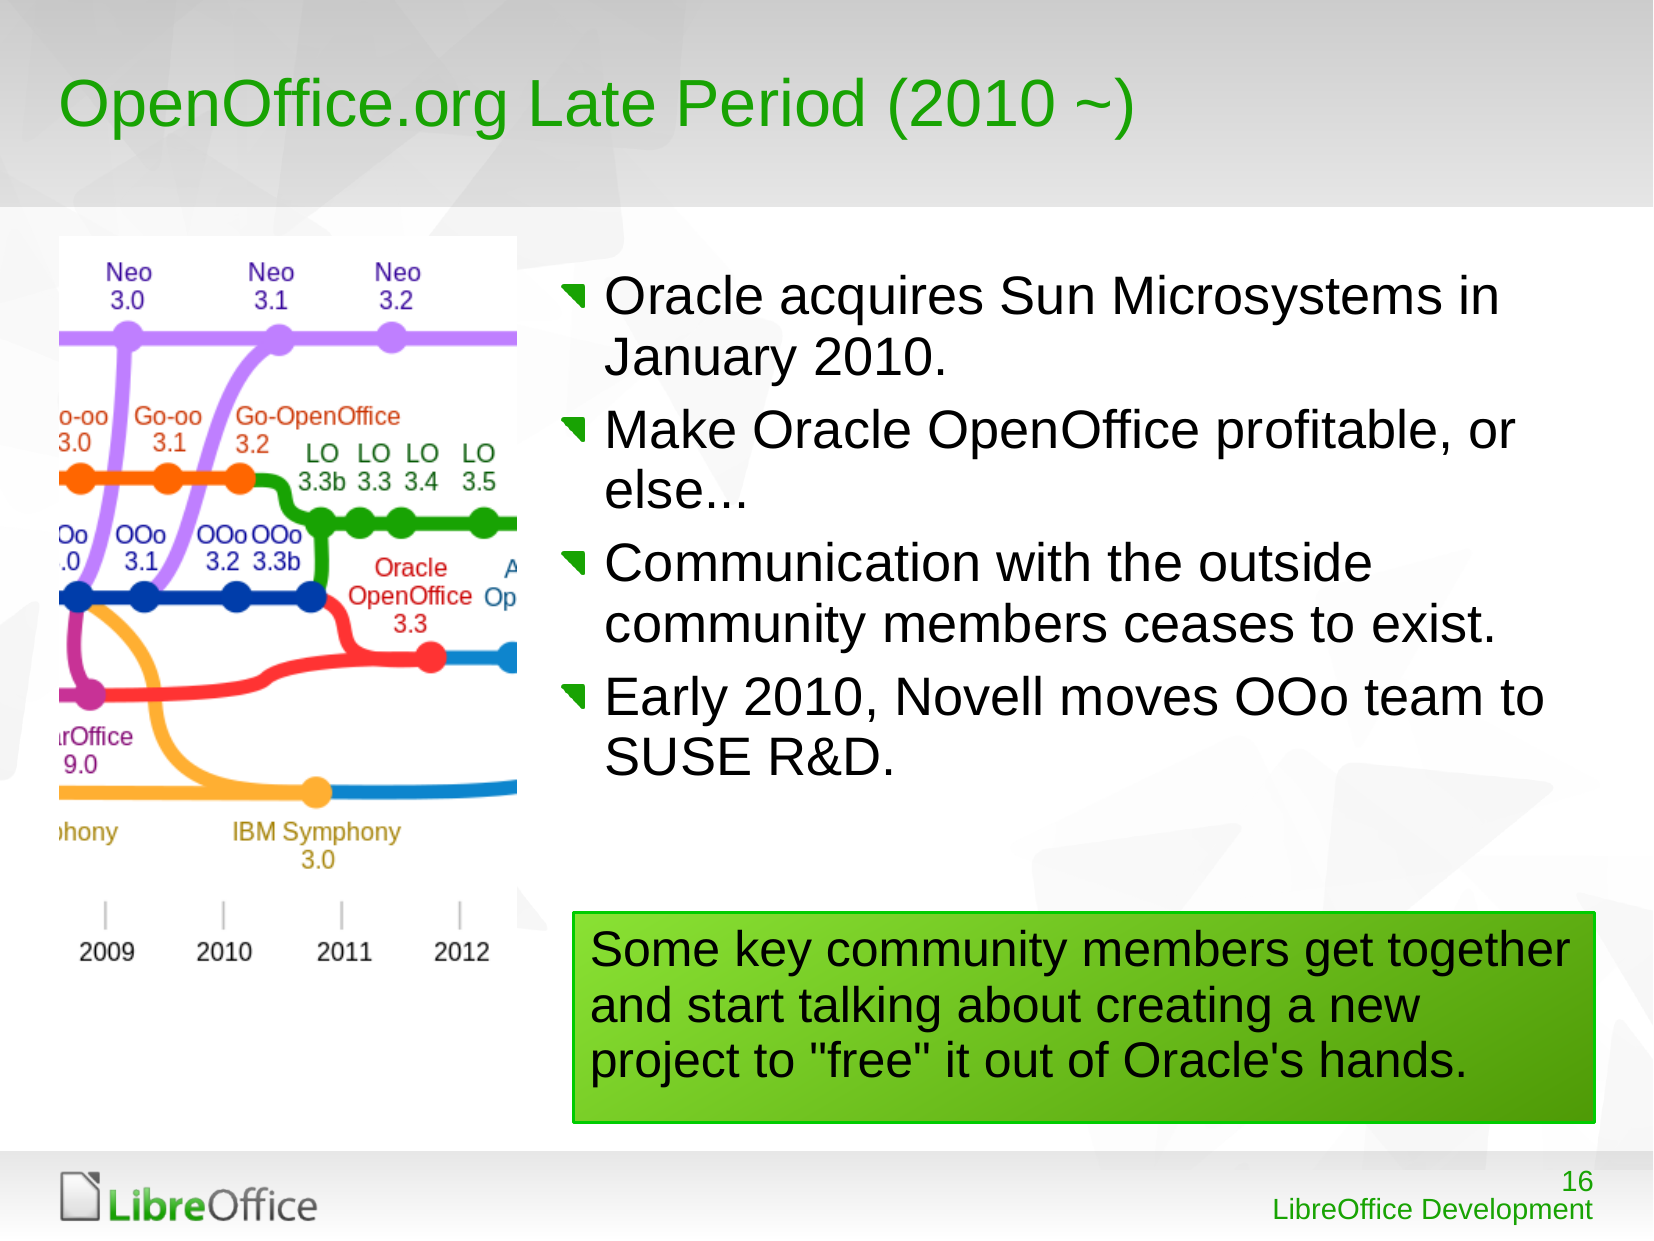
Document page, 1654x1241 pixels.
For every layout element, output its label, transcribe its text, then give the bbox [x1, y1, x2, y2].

picture [915, 548, 1653, 1170]
picture [0, 0, 783, 984]
text_box Some key community members get together and start talking about creating a new project to "free" it out of Oracle's hands. [573, 912, 1595, 1123]
list Oracle acquires Sun Microsystems in January 2010. Make Oracle OpenOffice profitable, or else... Communication with the outside community members ceases to exist. Early 2010, Novell moves OOo team to SUSE R&D. [561, 265, 1595, 788]
picture [41, 1152, 337, 1241]
title OpenOffice.org Late Period (2010 ~) [58, 29, 1594, 178]
